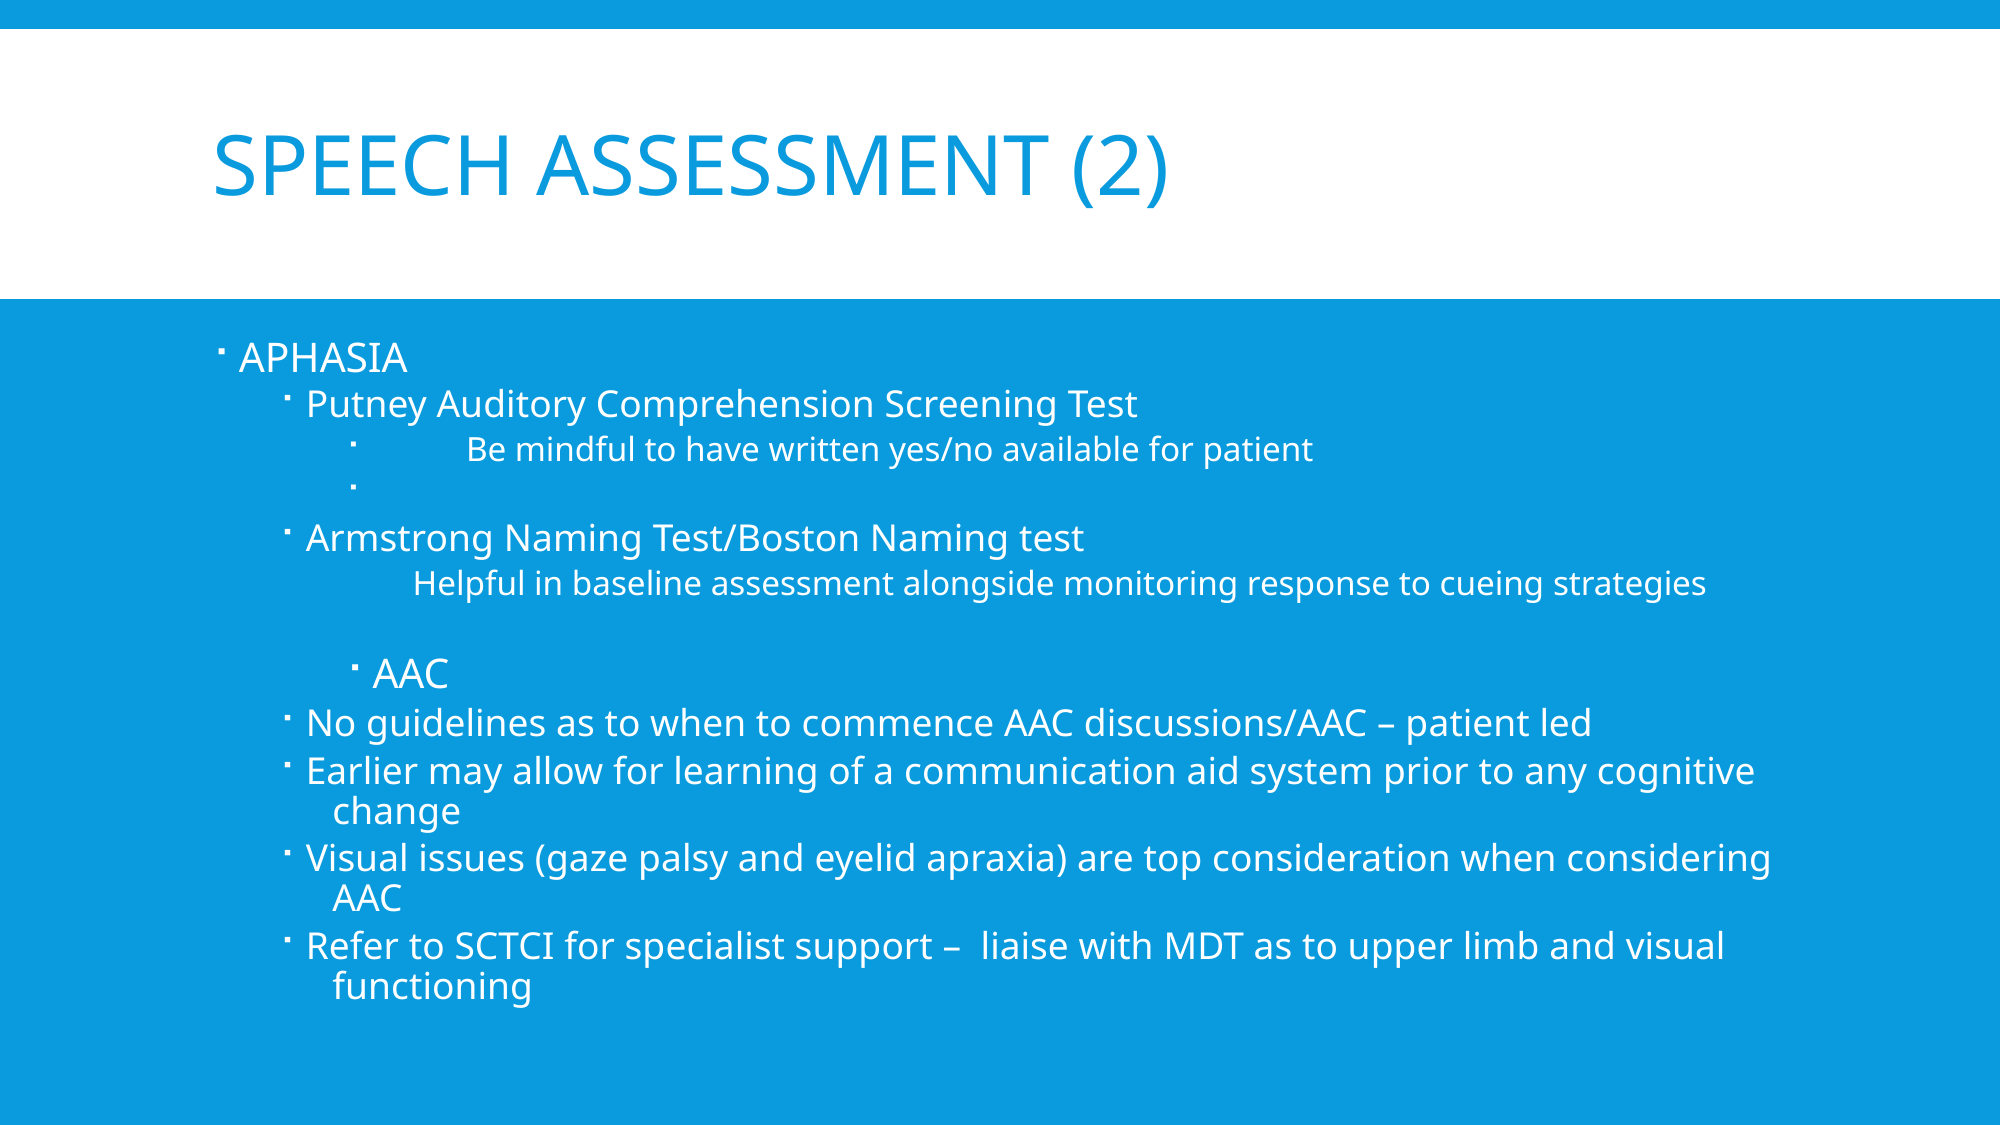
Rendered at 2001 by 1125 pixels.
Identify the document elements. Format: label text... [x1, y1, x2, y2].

list APHASIA Putney Auditory Comprehension Screening Test Be mindful to have written yes/no available for patient Armstrong Naming Test/Boston Naming test Helpful in baseline assessment alongside monitoring response to cueing strategies AAC No guidelines as to when to commence AAC discussions/AAC – patient led Earlier may allow for learning of a communication aid system prior to any cognitive change Visual issues (gaze palsy and eyelid apraxia) are top consideration when considering AAC Refer to SCTCI for specialist support – liaise with MDT as to upper limb and visual functioning [197, 329, 1803, 1021]
title SPEECH ASSESSMENT (2) [197, 46, 1803, 294]
